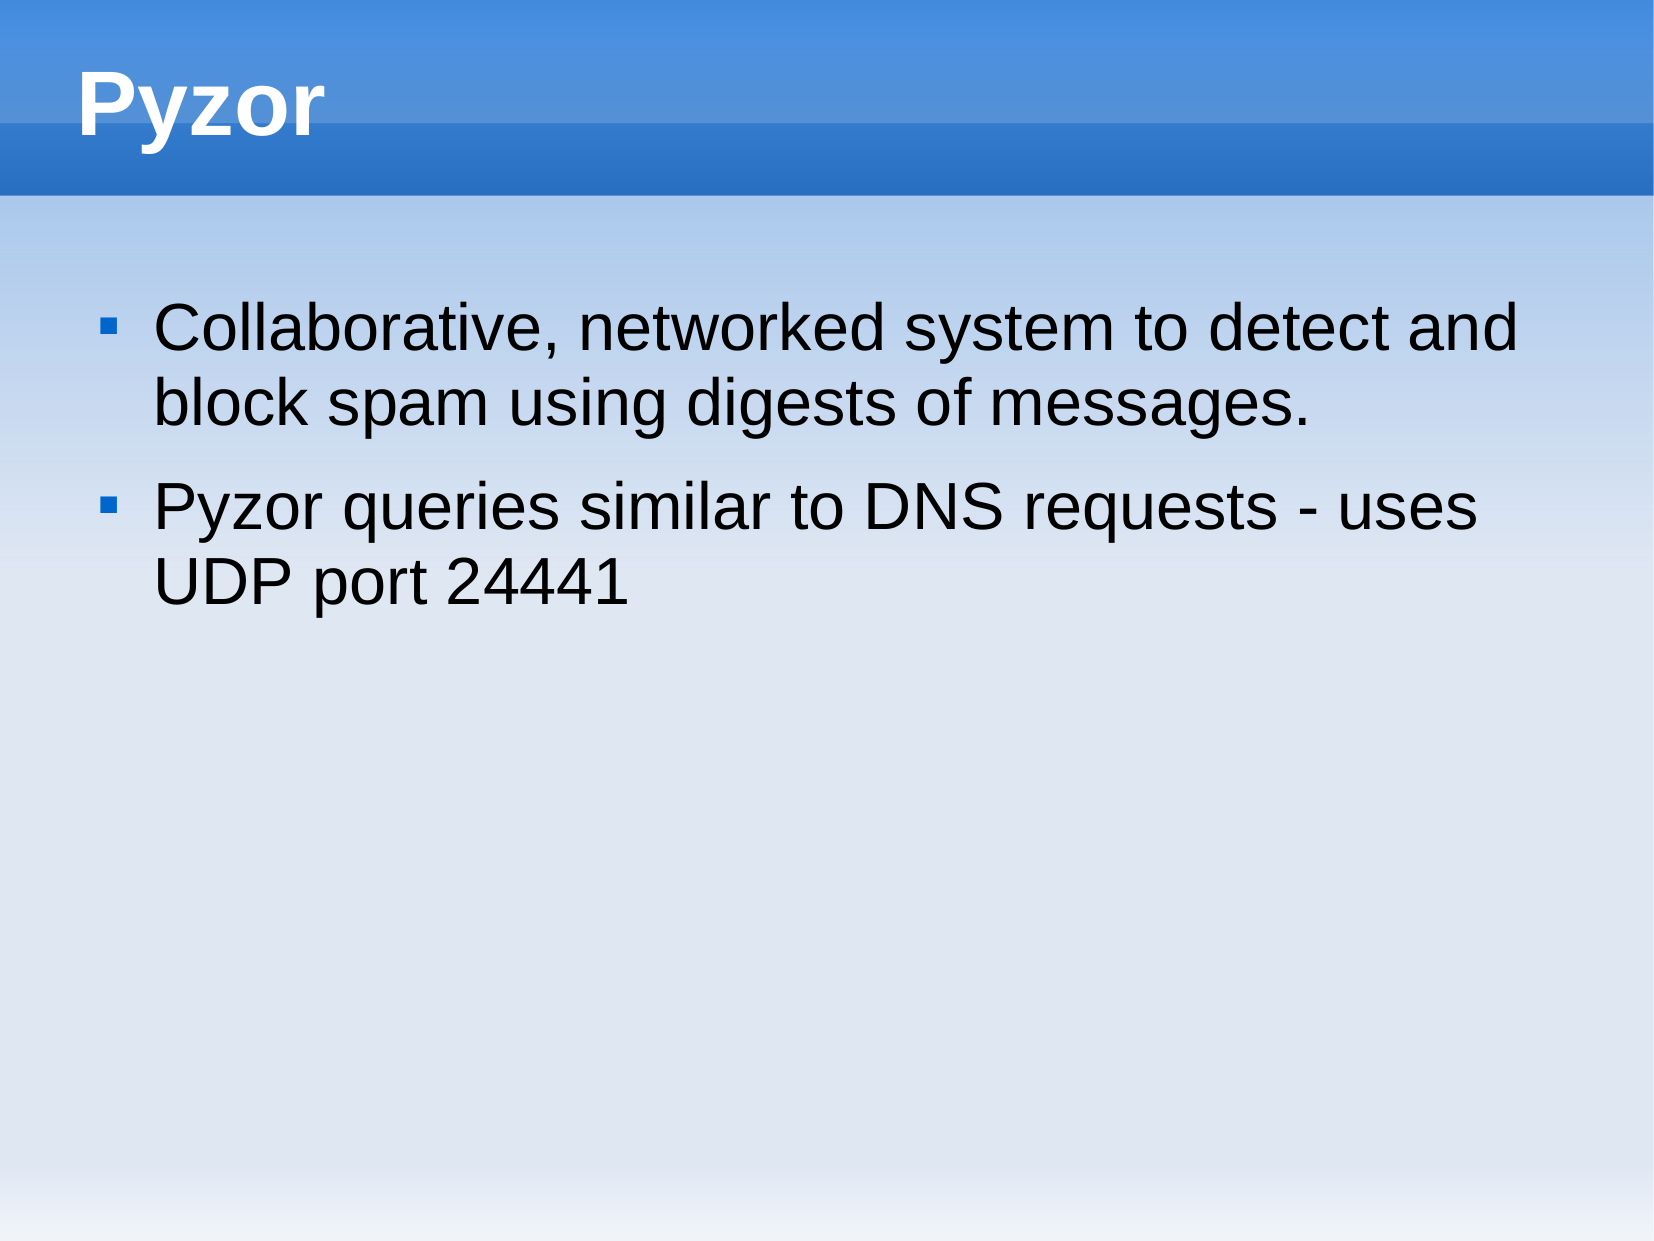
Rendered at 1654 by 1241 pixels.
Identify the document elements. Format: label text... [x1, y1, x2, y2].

picture [0, 0, 1654, 1241]
title Pyzor [76, 7, 1565, 200]
list Collaborative, networked system to detect and block spam using digests of messages. Pyzor queries similar to DNS requests - uses UDP port 24441 [82, 290, 1571, 1094]
